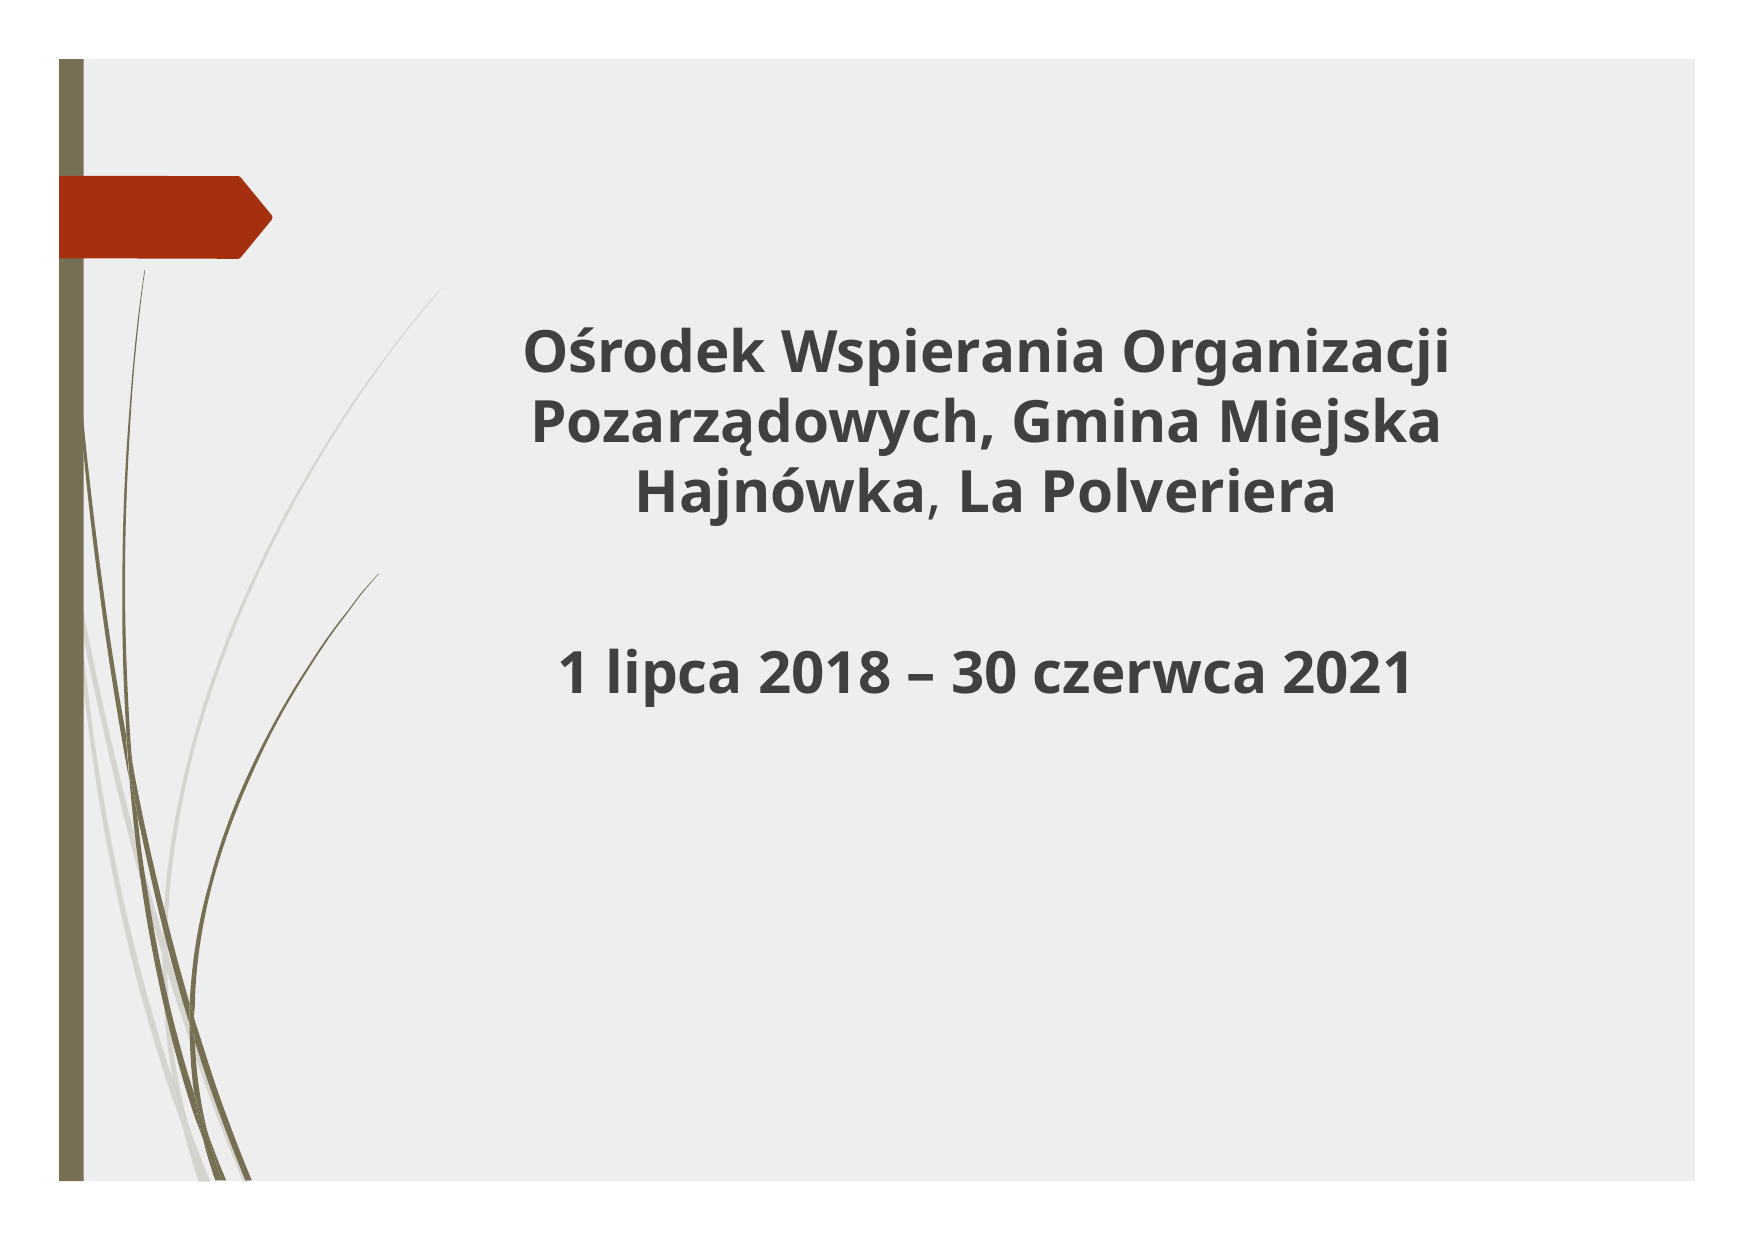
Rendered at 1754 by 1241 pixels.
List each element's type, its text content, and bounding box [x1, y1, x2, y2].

list Ośrodek Wspierania Organizacji Pozarządowych, Gmina Miejska Hajnówka, La Polveriera 1 lipca 2018 – 30 czerwca 2021 [388, 306, 1585, 925]
